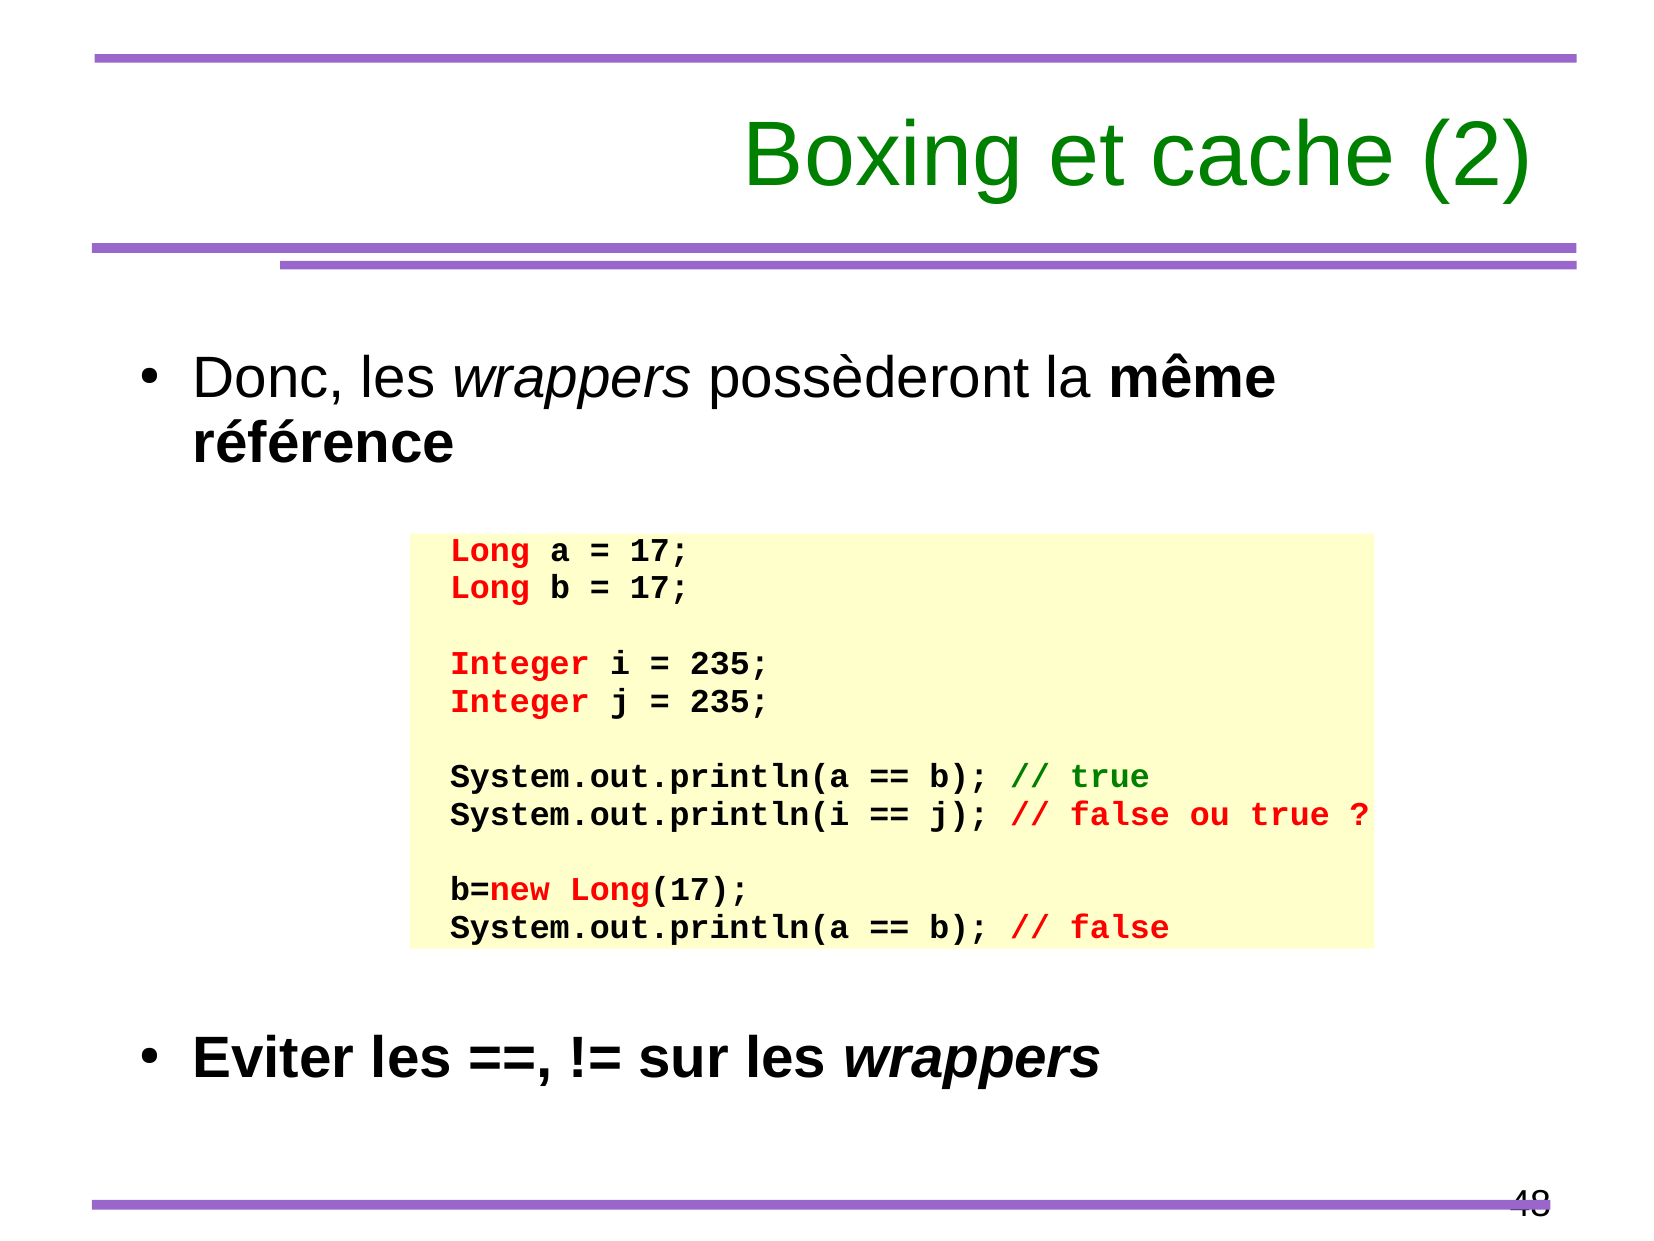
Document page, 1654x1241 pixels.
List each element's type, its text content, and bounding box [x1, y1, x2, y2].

text_box Long a = 17; Long b = 17; Integer i = 235; Integer j = 235; System.out.println(a == b); // true System.out.println(i == j); // false ou true ? b=new Long(17); System.out.println(a == b); // false [410, 533, 1375, 949]
list Donc, les wrappers possèderont la même référence Eviter les ==, != sur les wrappers [121, 344, 1534, 1172]
title Boxing et cache (2) [121, 49, 1534, 257]
